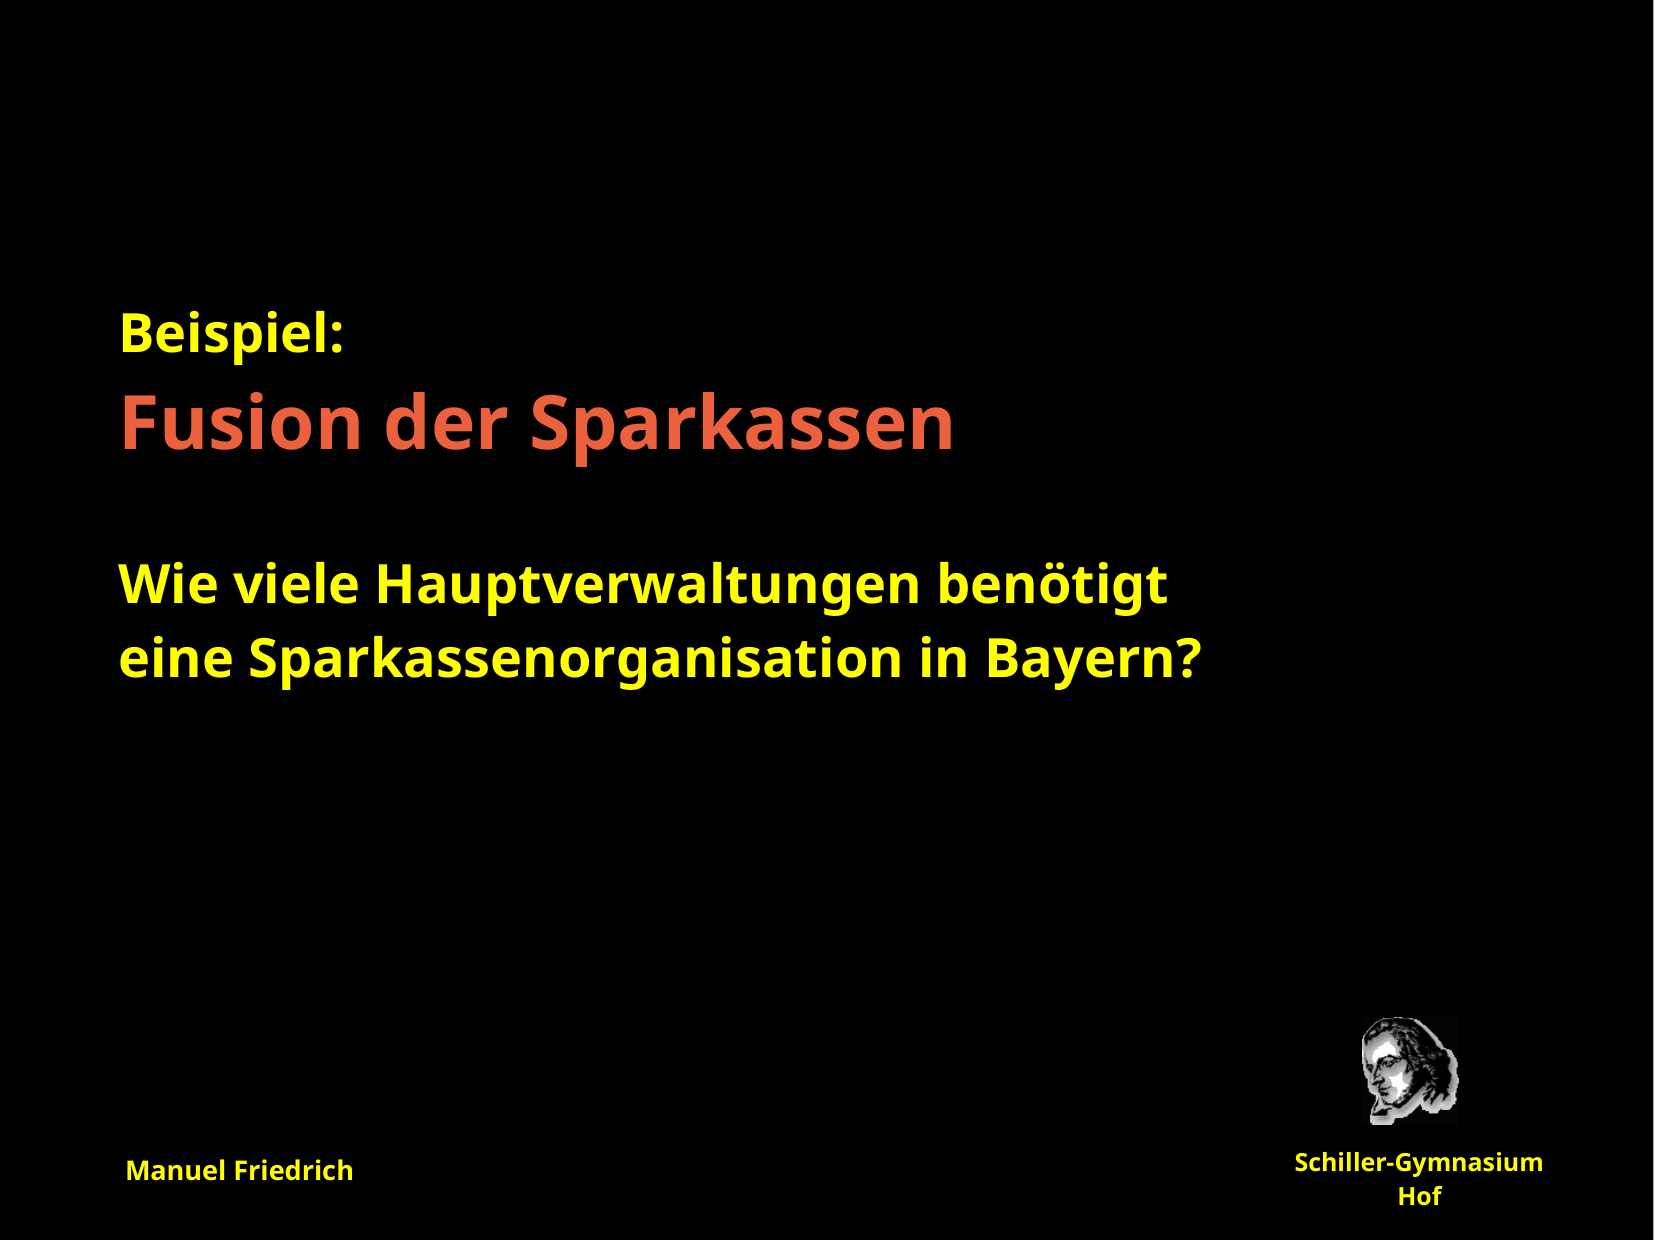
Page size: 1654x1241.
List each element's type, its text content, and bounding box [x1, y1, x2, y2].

text_box Manuel Friedrich [124, 1151, 357, 1185]
picture [1362, 1017, 1459, 1125]
text_box Beispiel: Fusion der Sparkassen Wie viele Hauptverwaltungen benötigt eine Sparkassenorganisation in Bayern? [118, 294, 1488, 886]
text_box Schiller-Gymnasium Hof [1294, 1145, 1549, 1206]
